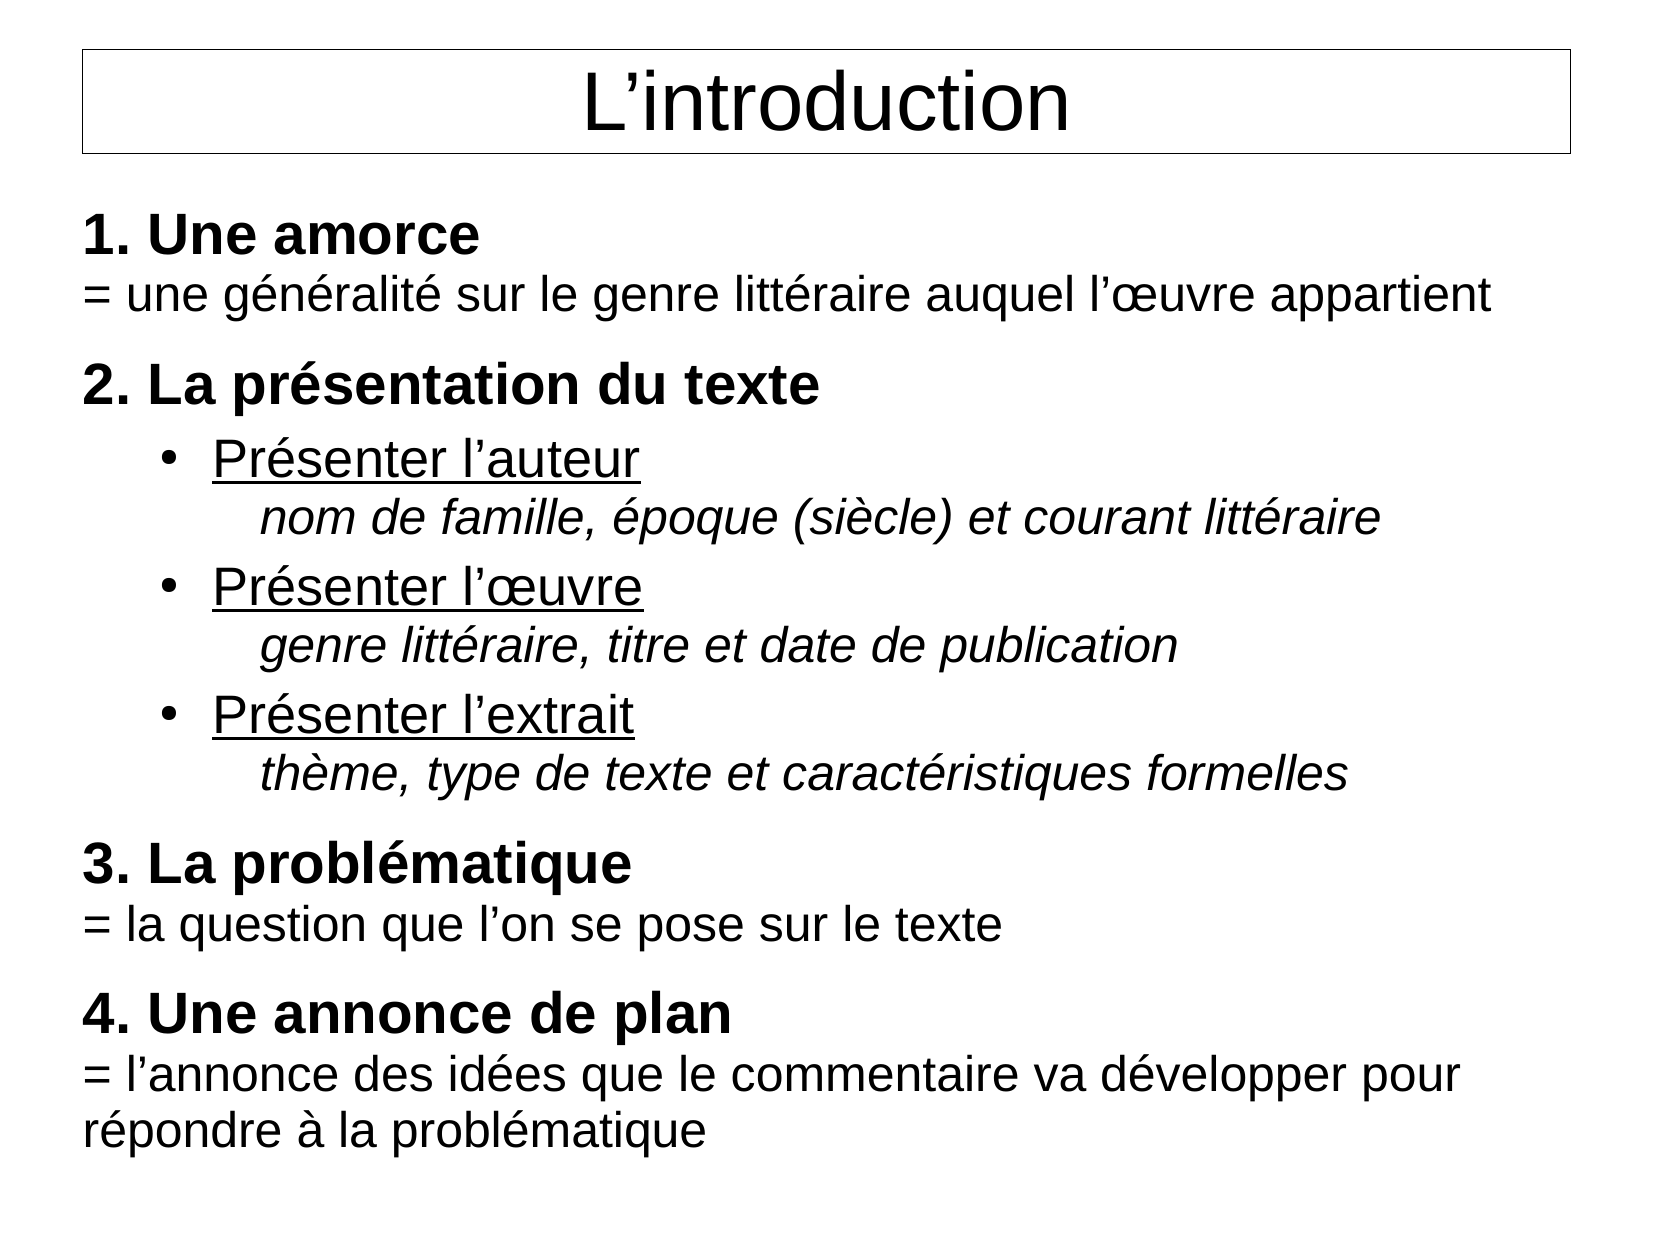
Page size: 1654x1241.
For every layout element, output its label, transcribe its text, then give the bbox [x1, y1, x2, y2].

title L’introduction [82, 49, 1571, 154]
list 1. Une amorce = une généralité sur le genre littéraire auquel l’œuvre appartient 2. La présentation du texte Présenter l’auteur nom de famille, époque (siècle) et courant littéraire Présenter l’œuvre genre littéraire, titre et date de publication Présenter l’extrait thème, type de texte et caractéristiques formelles 3. La problématique = la question que l’on se pose sur le texte 4. Une annonce de plan = l’annonce des idées que le commentaire va développer pour répondre à la problématique [82, 201, 1571, 1163]
